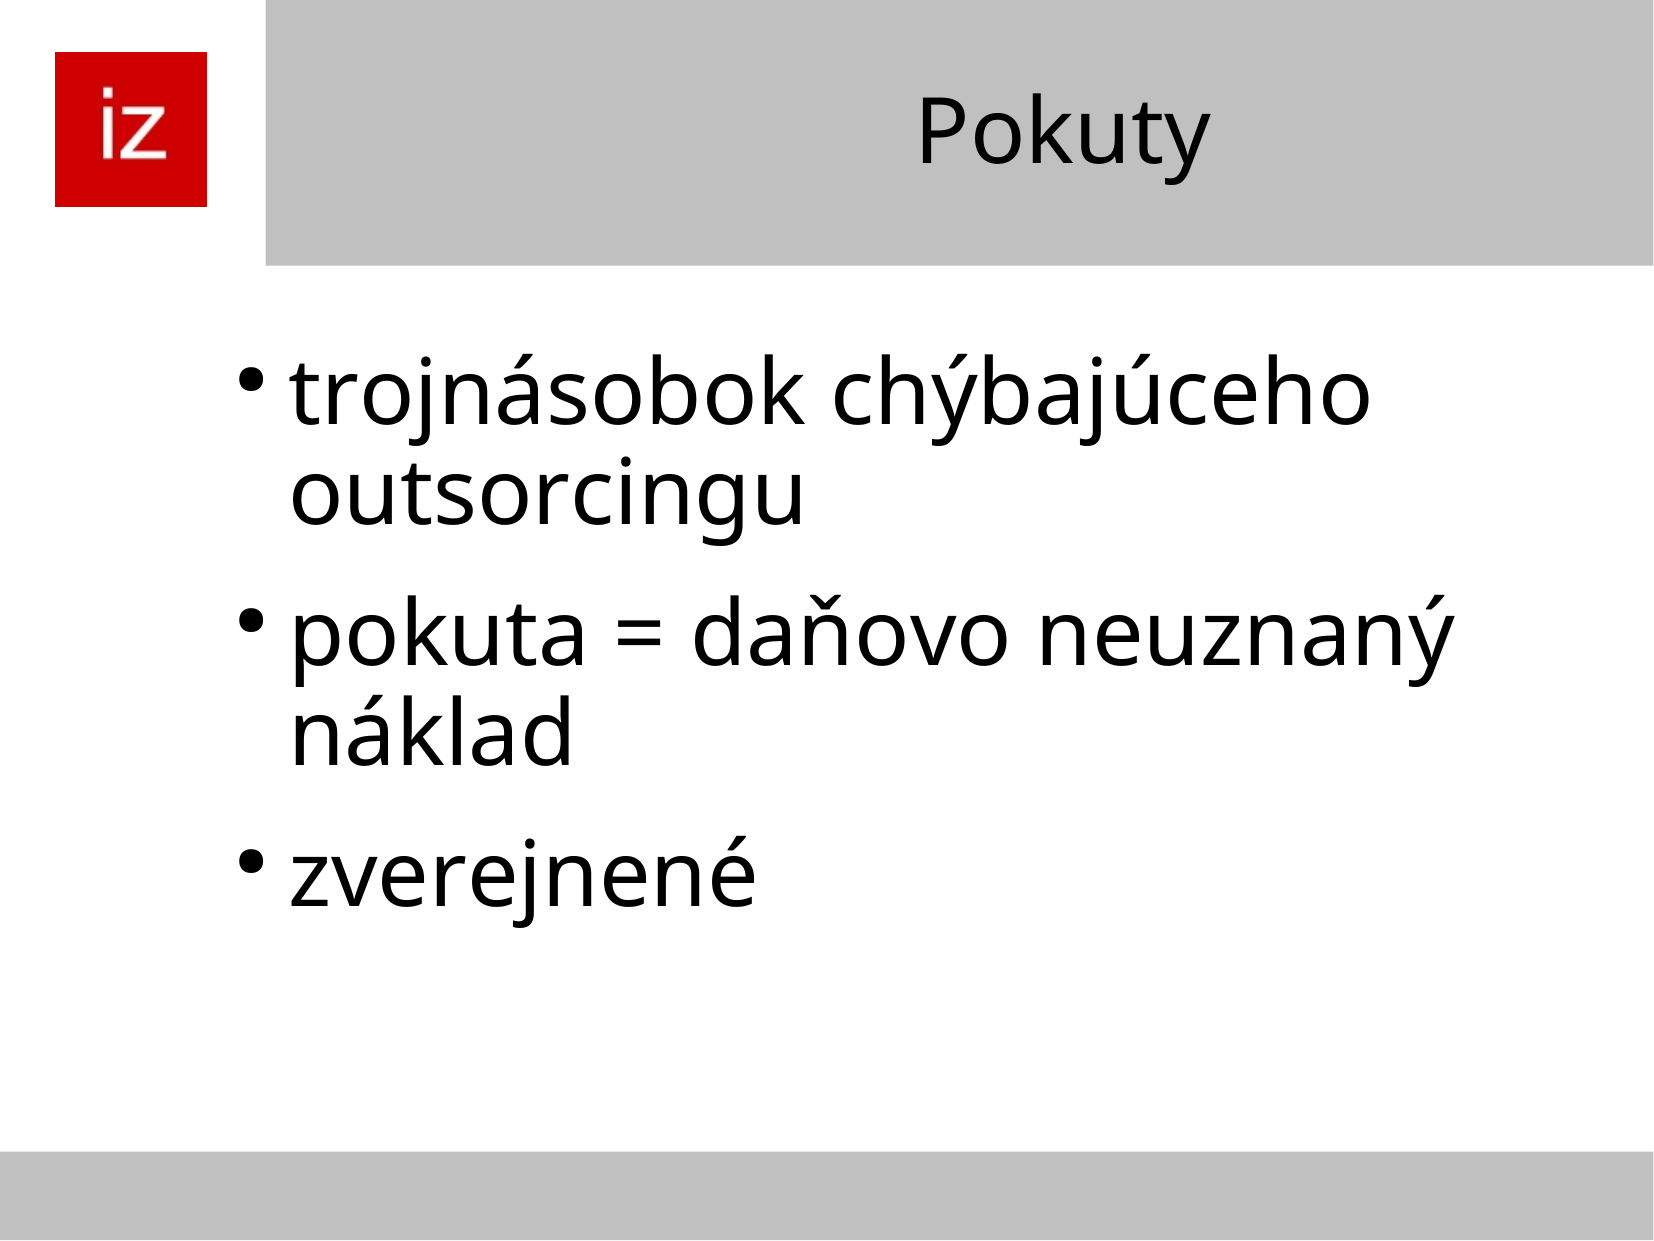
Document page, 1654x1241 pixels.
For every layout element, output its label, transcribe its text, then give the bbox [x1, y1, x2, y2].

title Pokuty [561, 29, 1565, 237]
picture [55, 52, 207, 207]
list trojnásobok chýbajúceho outsorcingu pokuta = daňovo neuznaný náklad zverejnené [121, 344, 1533, 1126]
